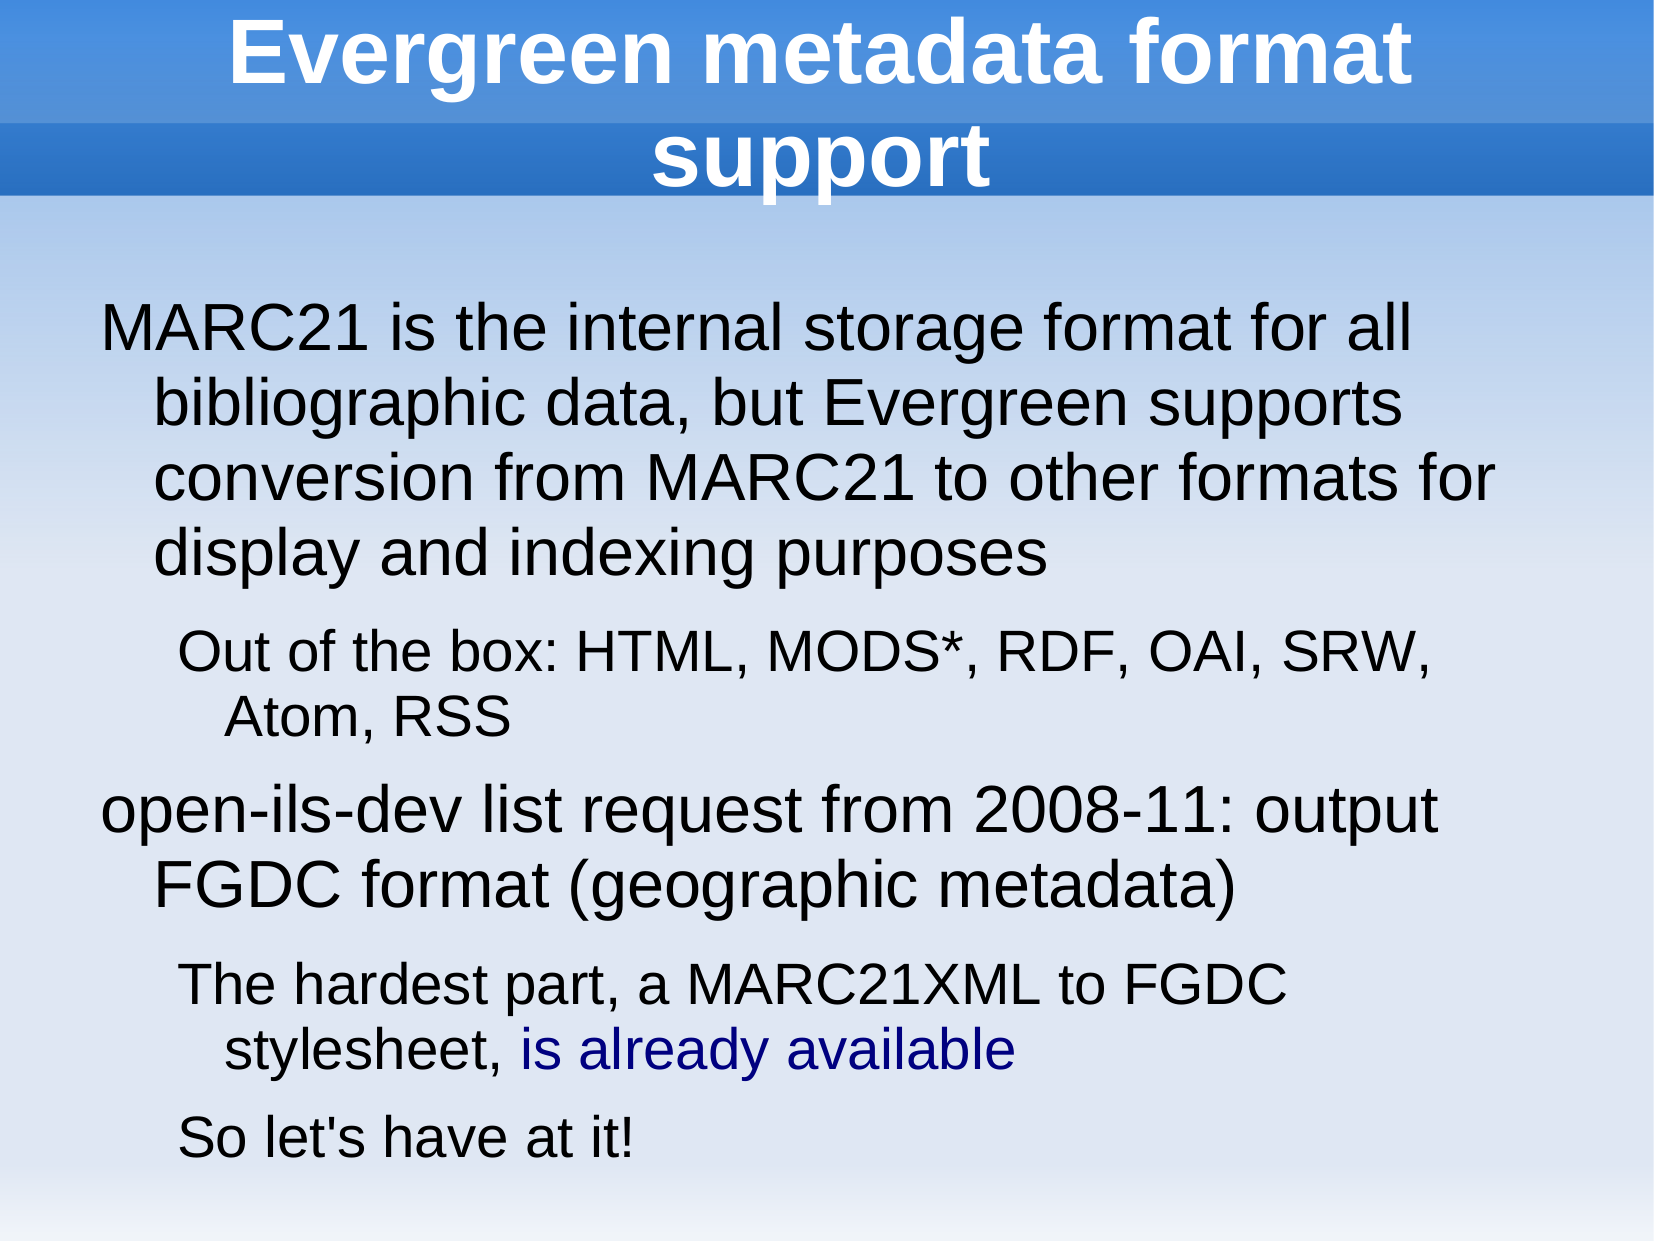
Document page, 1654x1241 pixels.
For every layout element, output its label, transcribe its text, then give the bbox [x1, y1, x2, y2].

list MARC21 is the internal storage format for all bibliographic data, but Evergreen supports conversion from MARC21 to other formats for display and indexing purposes Out of the box: HTML, MODS*, RDF, OAI, SRW, Atom, RSS open-ils-dev list request from 2008-11: output FGDC format (geographic metadata) The hardest part, a MARC21XML to FGDC stylesheet, is already available So let's have at it! [82, 290, 1571, 1171]
title Evergreen metadata format support [76, 0, 1565, 208]
picture [0, 0, 1654, 1241]
